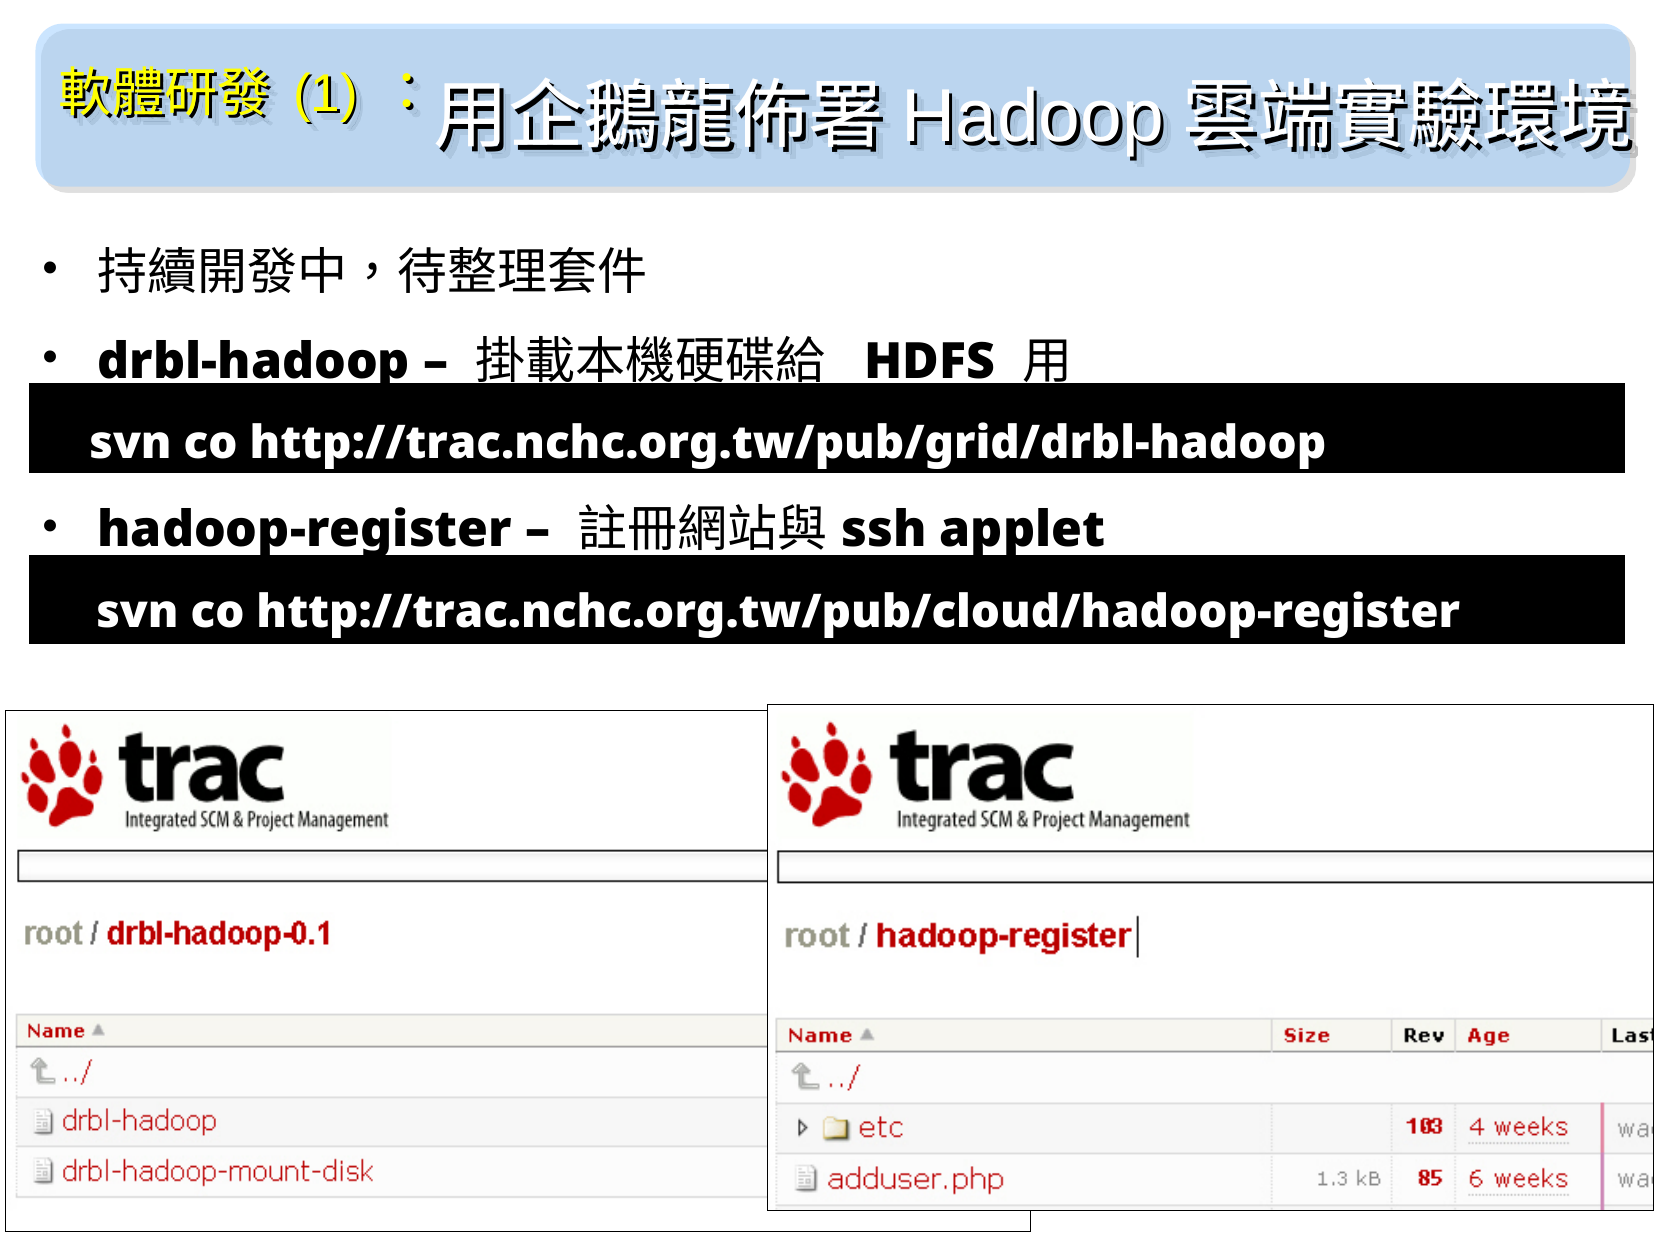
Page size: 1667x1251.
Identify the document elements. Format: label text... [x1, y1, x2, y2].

picture [5, 704, 1654, 1232]
text_box [29, 383, 41, 473]
list 持續開發中，待整理套件 drbl-hadoop – 掛載本機硬碟給 HDFS 用 svn co http://trac.nchc.org.tw/pub/grid/drbl-hadoop hadoop-register – 註冊網站與ssh applet svn co http://trac.nchc.org.tw/pub/cloud/hadoop-register [41, 231, 1625, 628]
text_box [29, 555, 1625, 644]
text_box 軟體研發(1)：用企鵝龍佈署Hadoop雲端實驗環境 [35, 23, 1630, 187]
